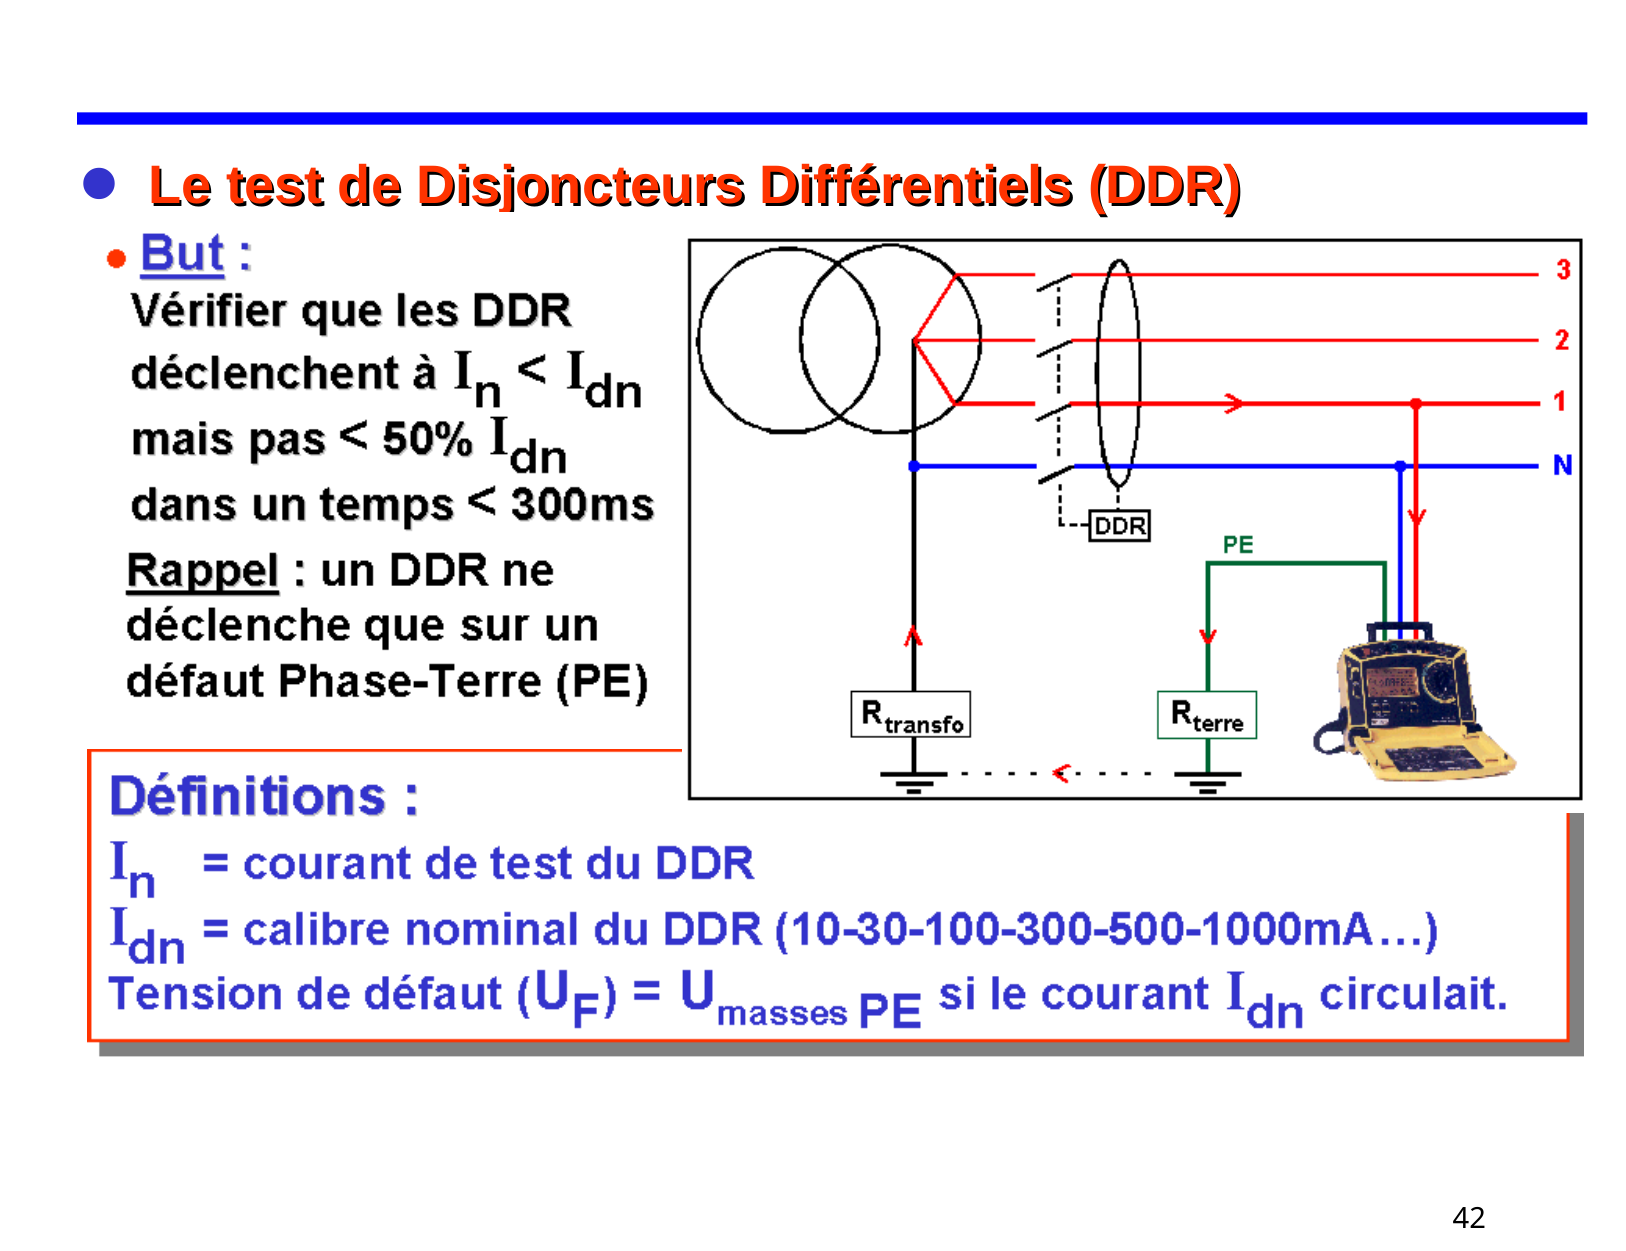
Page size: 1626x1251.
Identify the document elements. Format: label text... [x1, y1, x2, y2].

chart [87, 228, 1600, 1077]
text_box  Le test de Disjoncteurs Différentiels (DDR)‏ [62, 137, 1351, 229]
chart [87, 212, 669, 719]
